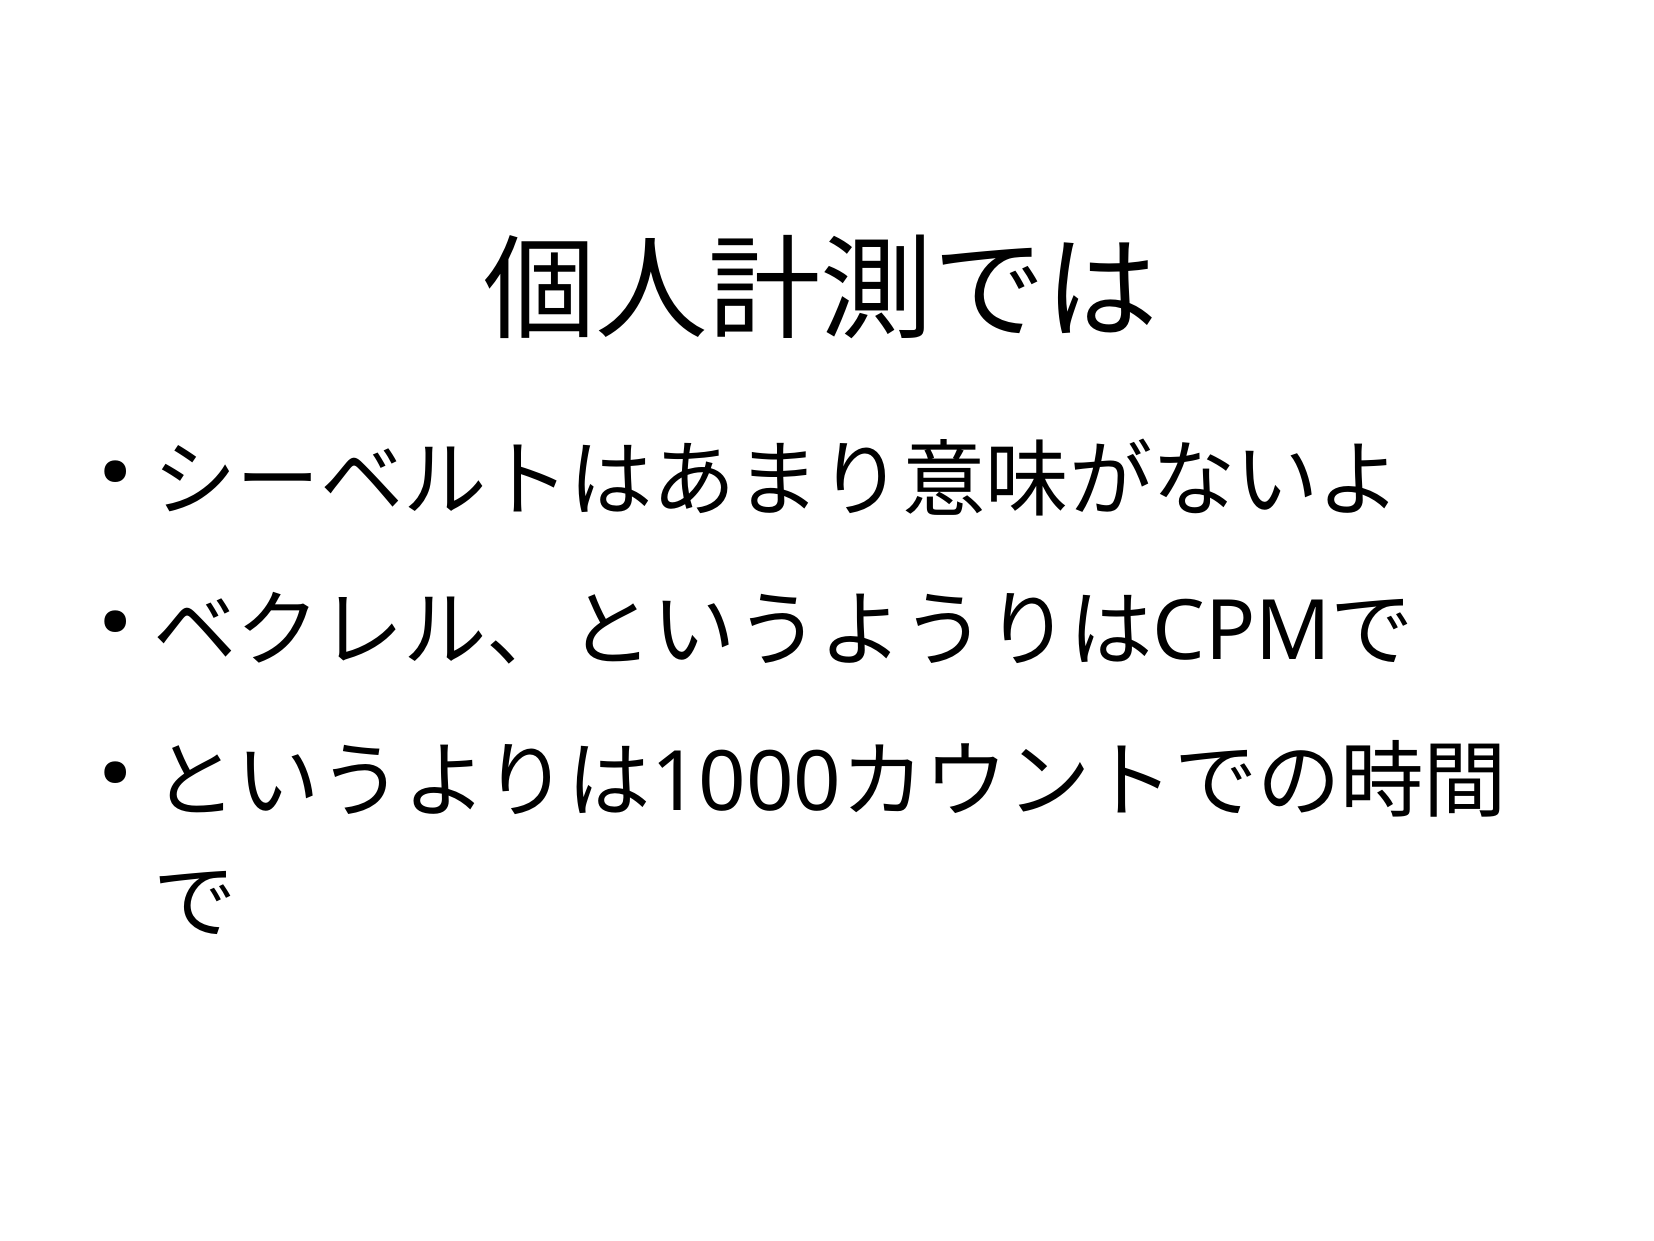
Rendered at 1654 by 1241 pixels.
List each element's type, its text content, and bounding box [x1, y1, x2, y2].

title 個人計測では [76, 176, 1565, 384]
list シーベルトはあまり意味がないよ ベクレル、というようりはCPMで というよりは1000カウントでの時間で [82, 413, 1571, 1109]
